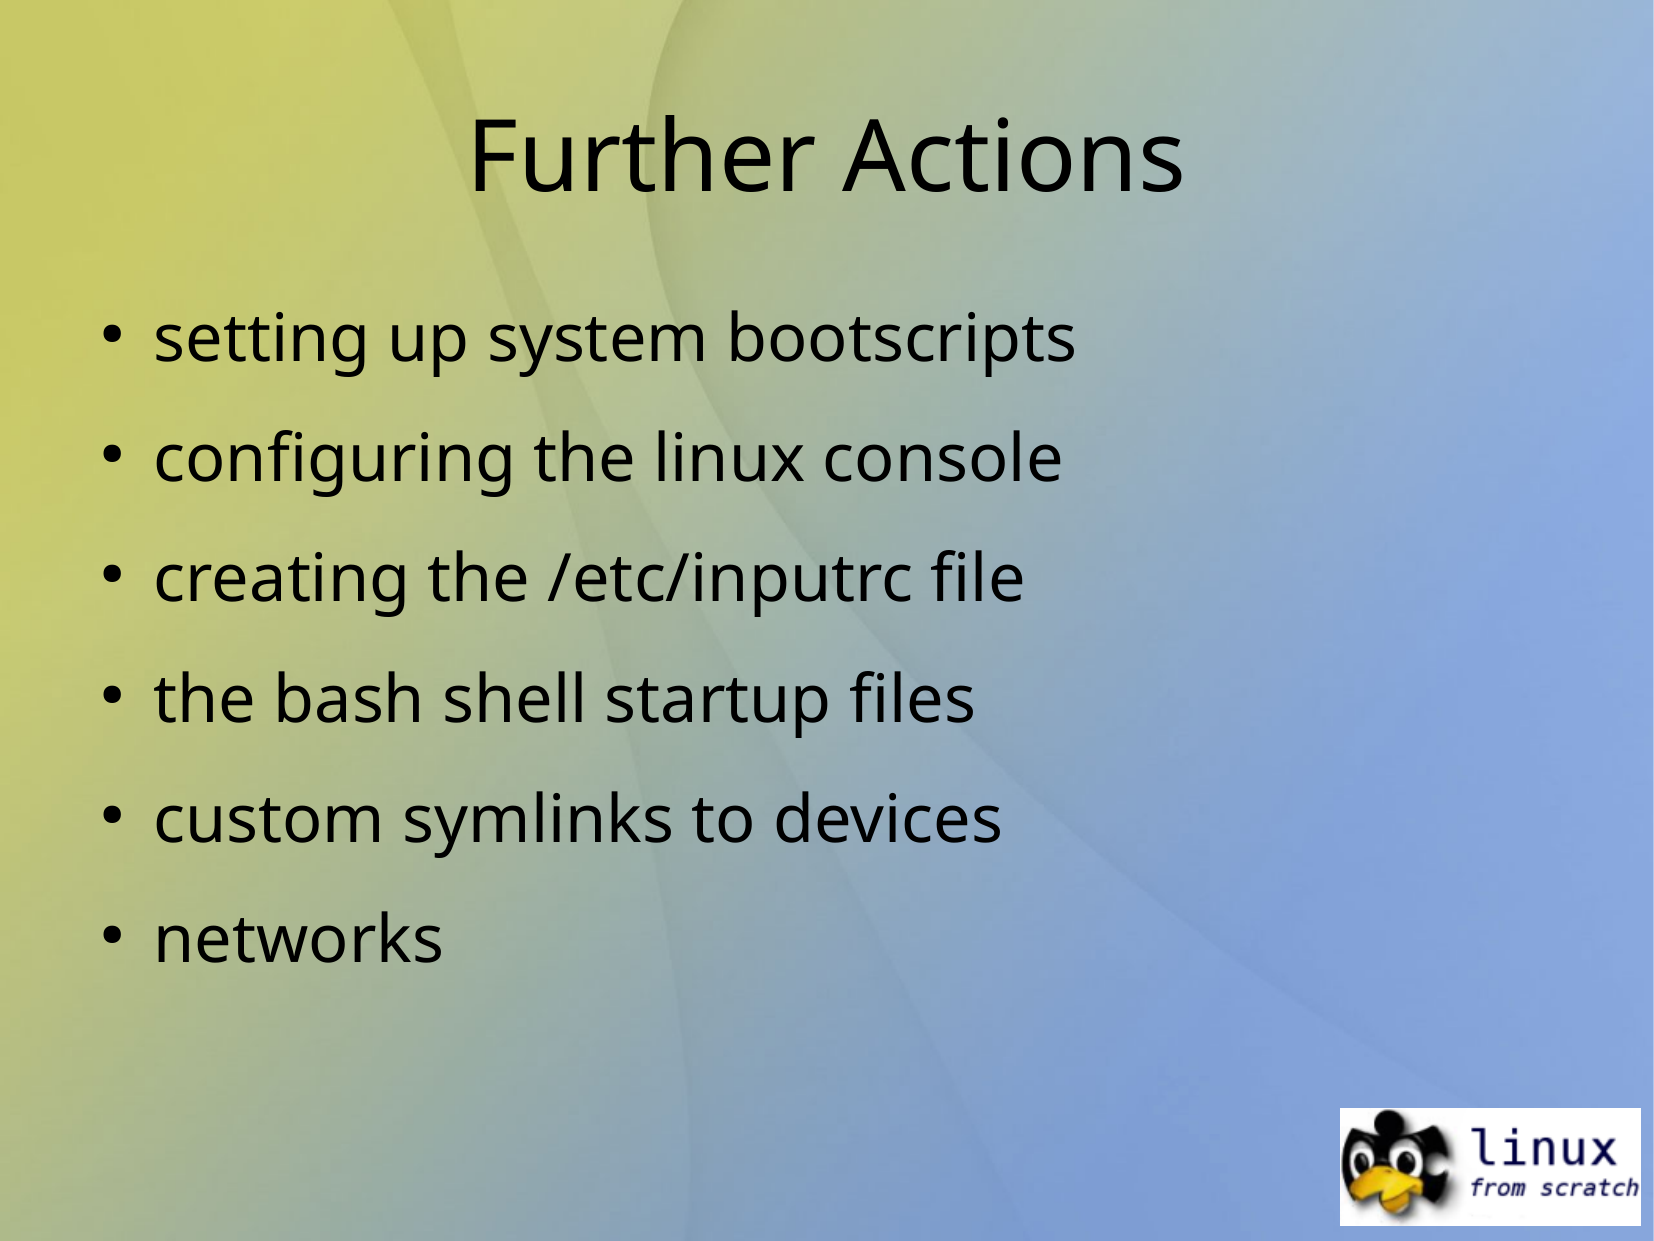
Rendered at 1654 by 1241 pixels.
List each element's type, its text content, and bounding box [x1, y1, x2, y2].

list setting up system bootscripts configuring the linux console creating the /etc/inputrc file the bash shell startup files custom symlinks to devices networks [82, 290, 1571, 1094]
title Further Actions [82, 56, 1571, 250]
picture [0, 0, 1654, 1241]
